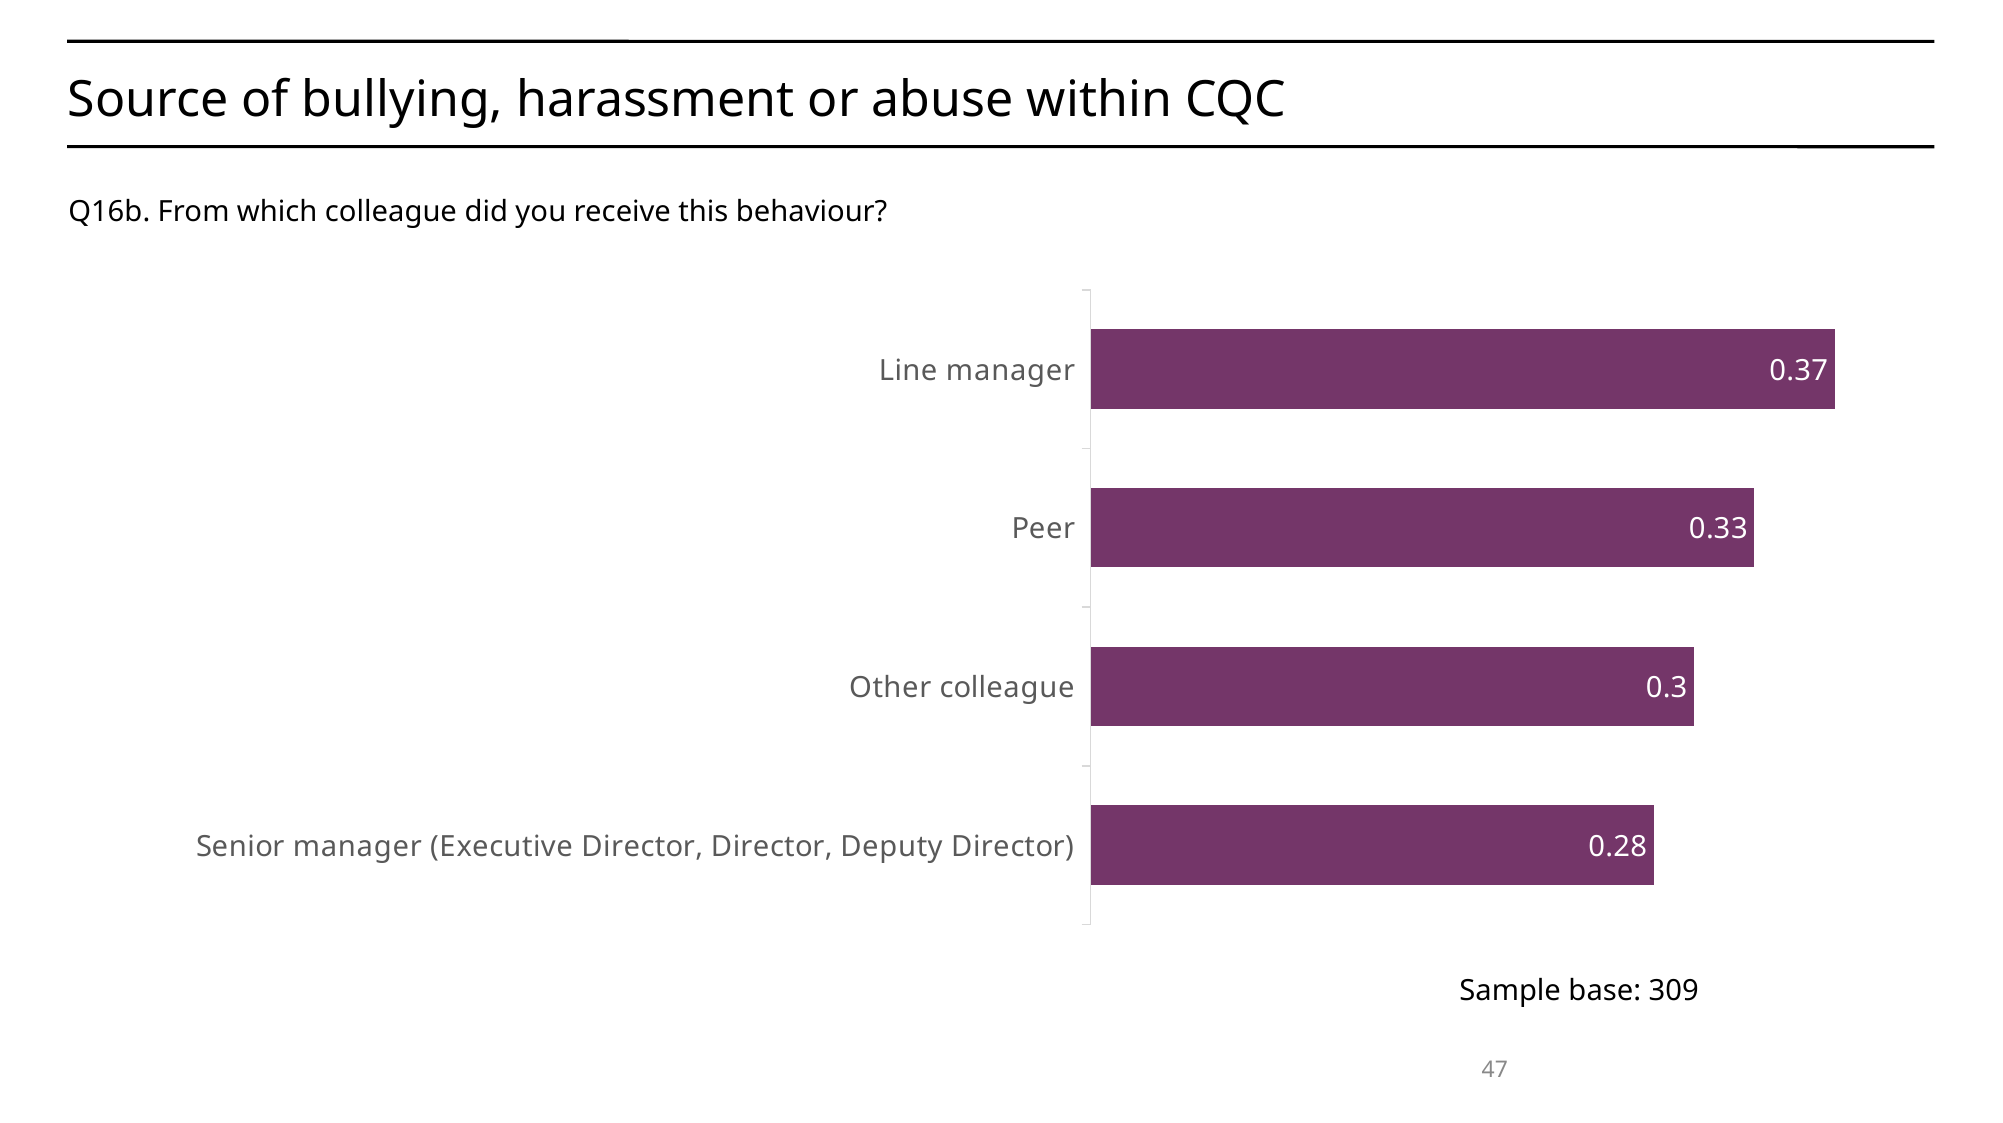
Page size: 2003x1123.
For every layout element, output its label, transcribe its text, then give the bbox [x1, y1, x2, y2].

text_box Sample base: 309 [1444, 963, 1764, 1015]
text_box Q16b. From which colleague did you receive this behaviour? [68, 184, 942, 227]
title Source of bullying, harassment or abuse within CQC [67, 48, 1936, 136]
text_box 47 [1466, 1039, 1934, 1100]
chart [160, 276, 1931, 938]
